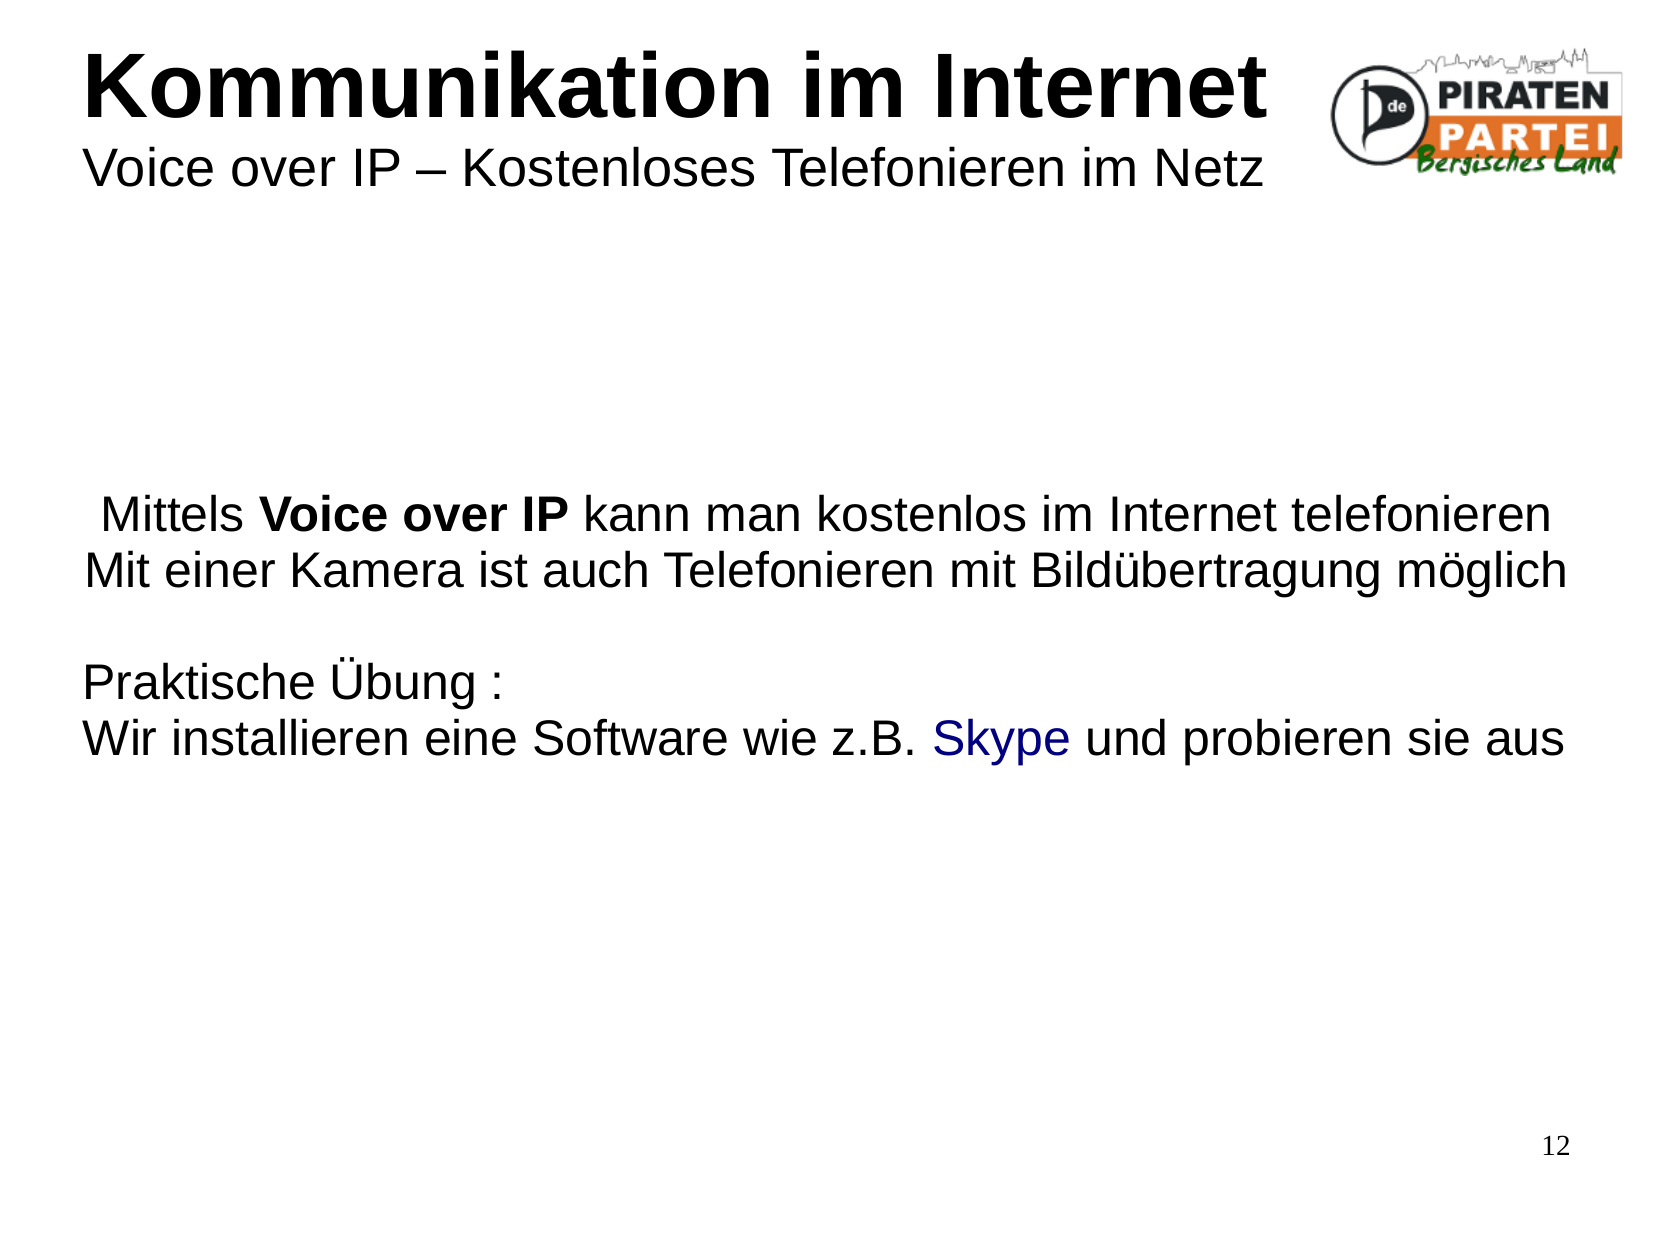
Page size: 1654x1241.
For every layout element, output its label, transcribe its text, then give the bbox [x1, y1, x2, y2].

title Kommunikation im Internet Voice over IP – Kostenloses Telefonieren im Netz [82, 34, 1571, 198]
text_box Mittels Voice over IP kann man kostenlos im Internet telefonieren Mit einer Kamera ist auch Telefonieren mit Bildübertragung möglich Praktische Übung : Wir installieren eine Software wie z.B. Skype und probieren sie aus [82, 206, 1571, 1102]
picture [1328, 47, 1625, 176]
